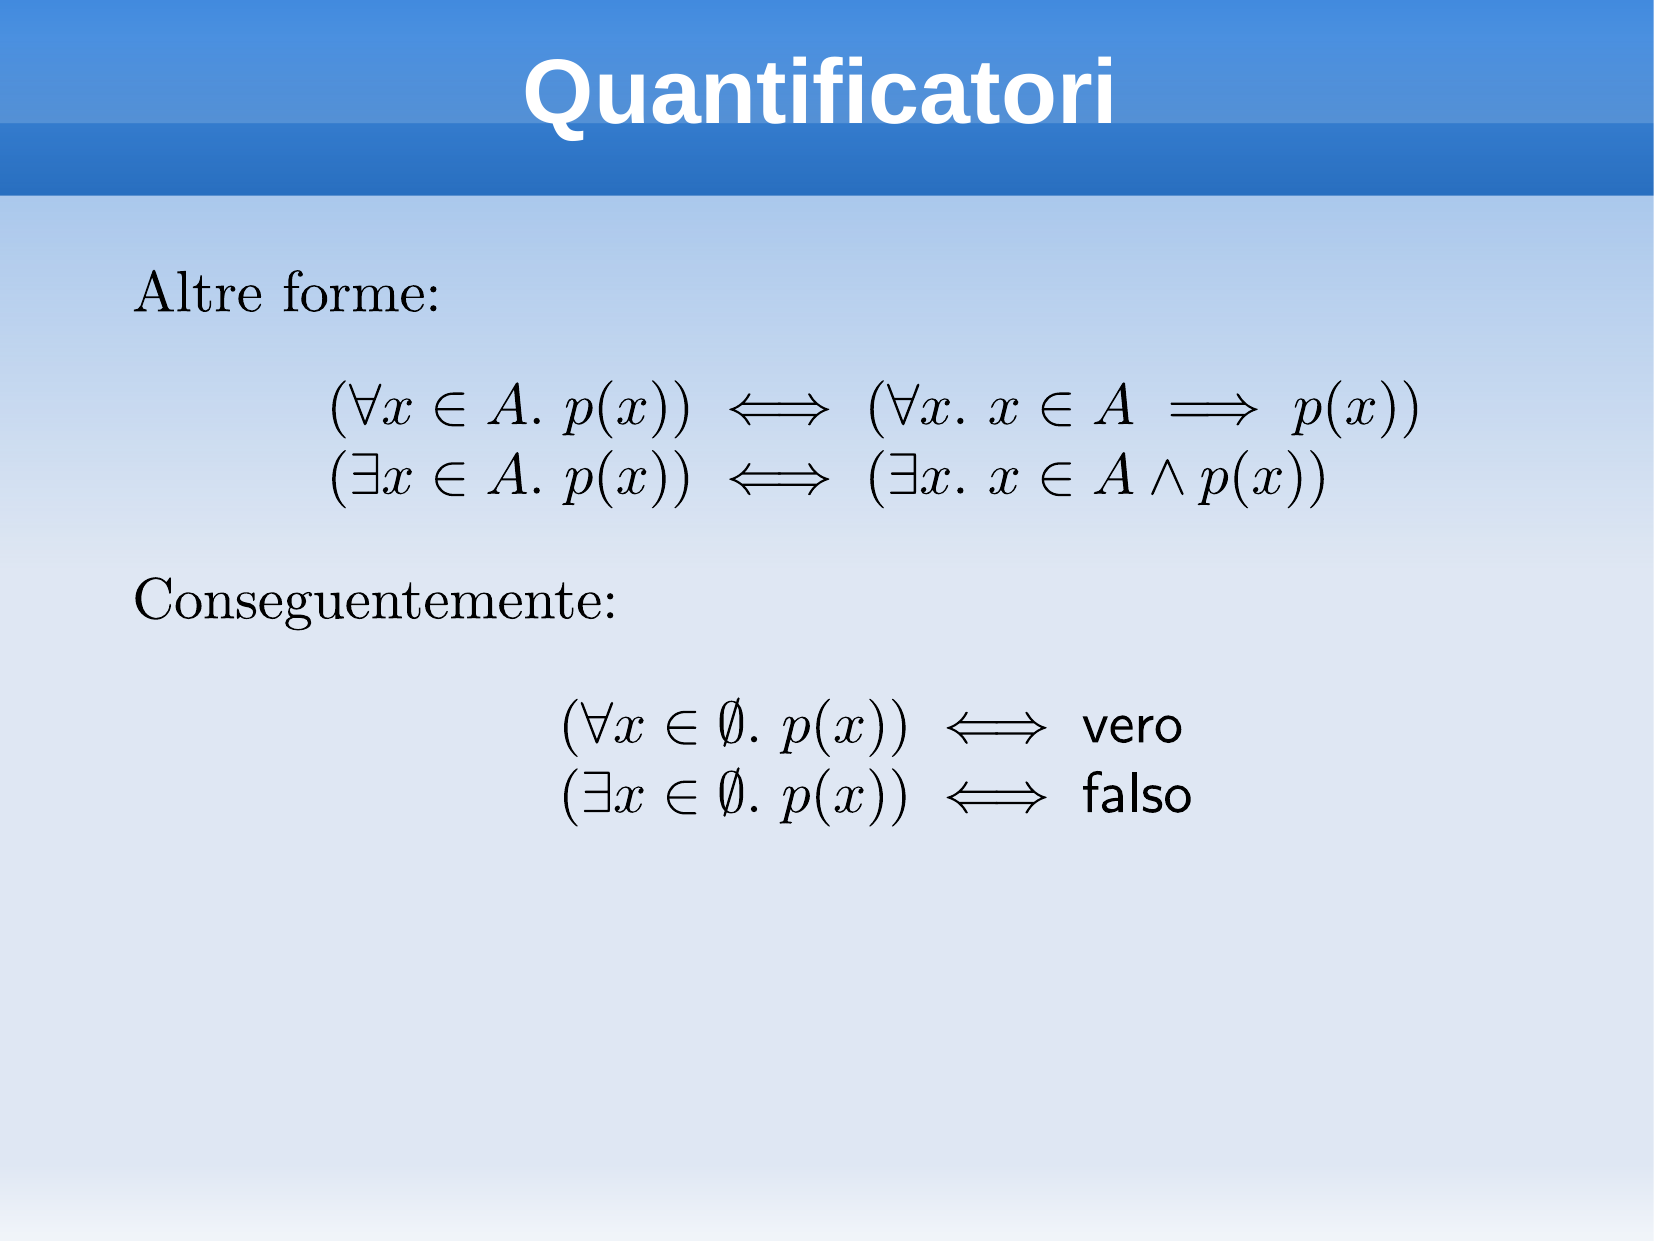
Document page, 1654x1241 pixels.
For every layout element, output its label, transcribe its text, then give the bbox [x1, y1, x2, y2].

picture [0, 0, 1654, 1241]
text_box [132, 269, 1423, 827]
title Quantificatori [76, 0, 1565, 196]
